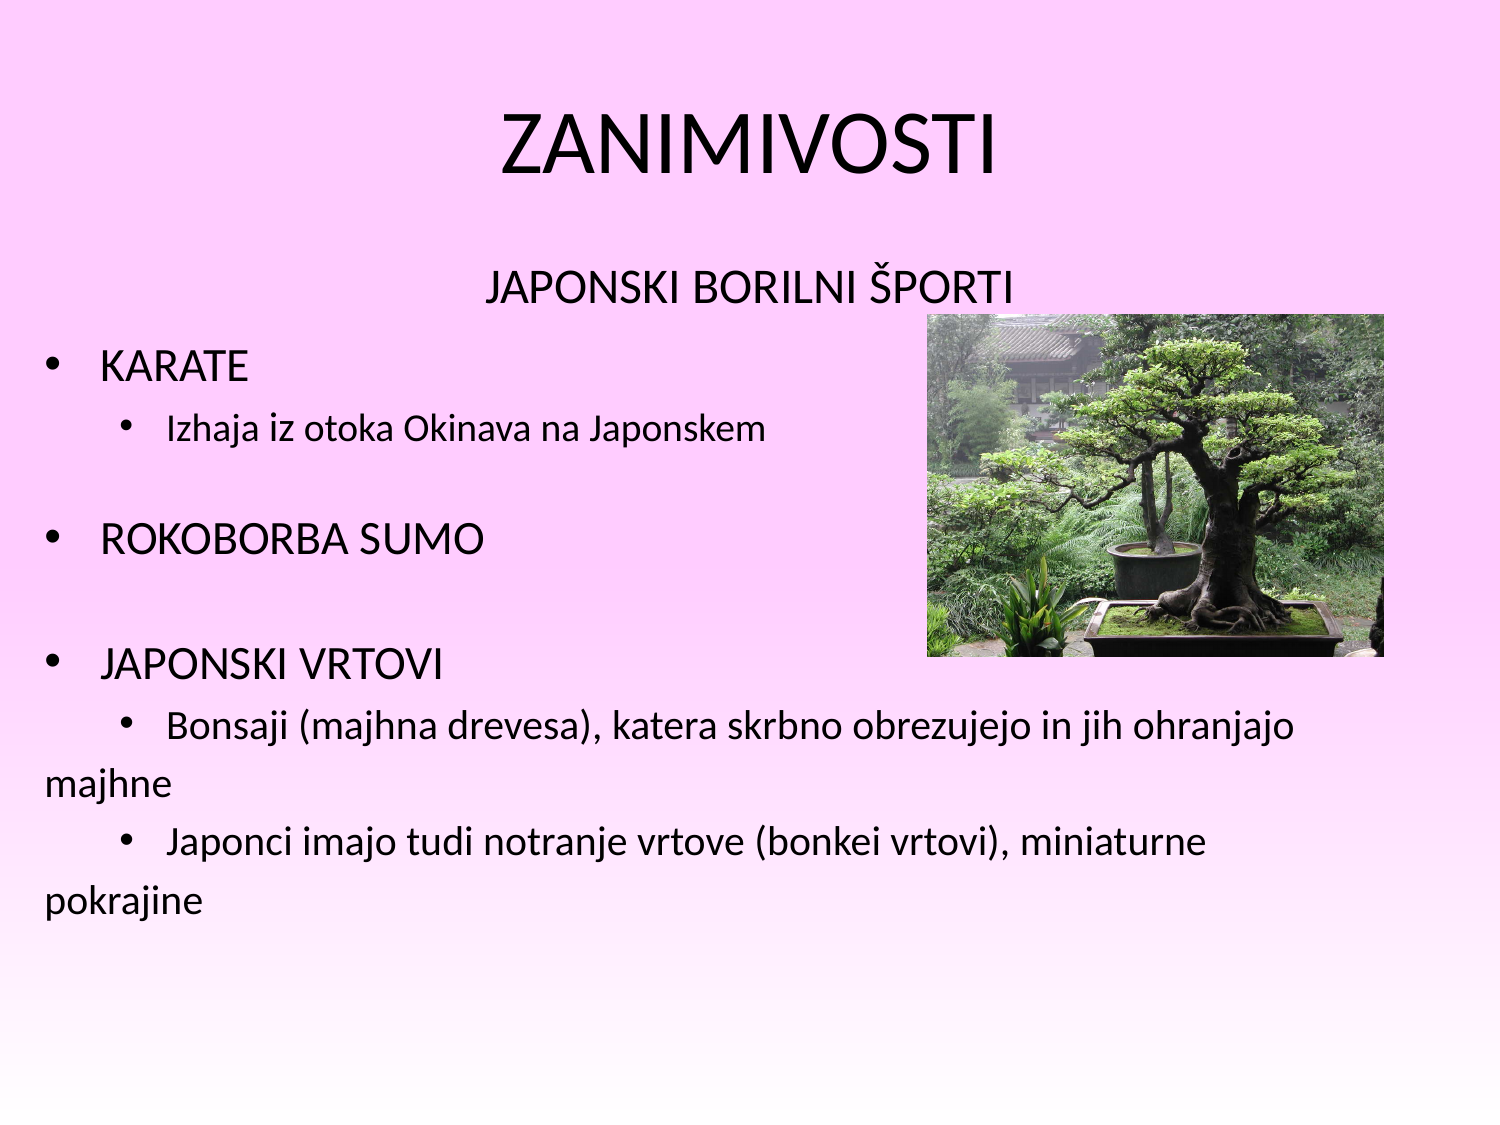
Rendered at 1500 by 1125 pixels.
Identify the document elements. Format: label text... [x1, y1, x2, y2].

title JAPONSKI BORILNI ŠPORTI [253, 231, 1247, 326]
text_box ZANIMIVOSTI [74, 42, 1425, 231]
list KARATE Izhaja iz otoka Okinava na Japonskem ROKOBORBA SUMO JAPONSKI VRTOVI Bonsaji (majhna drevesa), katera skrbno obrezujejo in jih ohranjajo majhne Japonci imajo tudi notranje vrtove (bonkei vrtovi), miniaturne pokrajine [29, 326, 1380, 1093]
picture [927, 314, 1384, 657]
